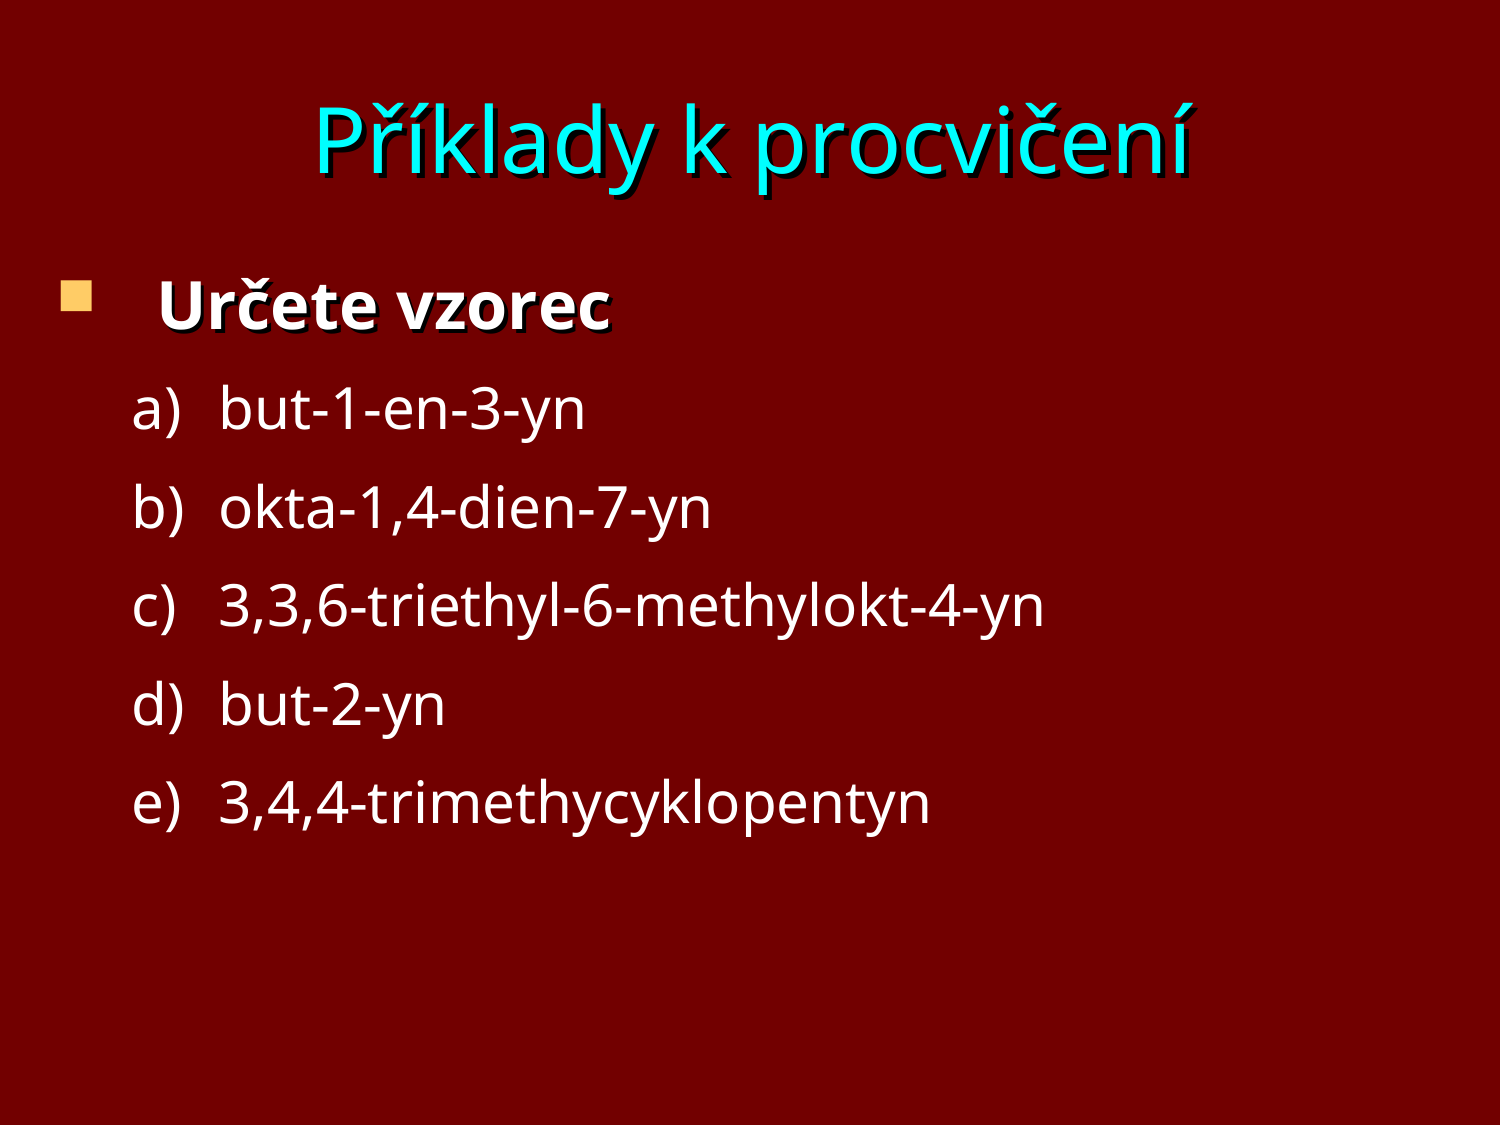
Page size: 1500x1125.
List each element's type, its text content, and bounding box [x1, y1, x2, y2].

list Určete vzorec but-1-en-3-yn okta-1,4-dien-7-yn 3,3,6-triethyl-6-methylokt-4-yn but-2-yn 3,4,4-trimethycyklopentyn [41, 255, 1467, 1083]
title Příklady k procvičení [76, 42, 1427, 231]
